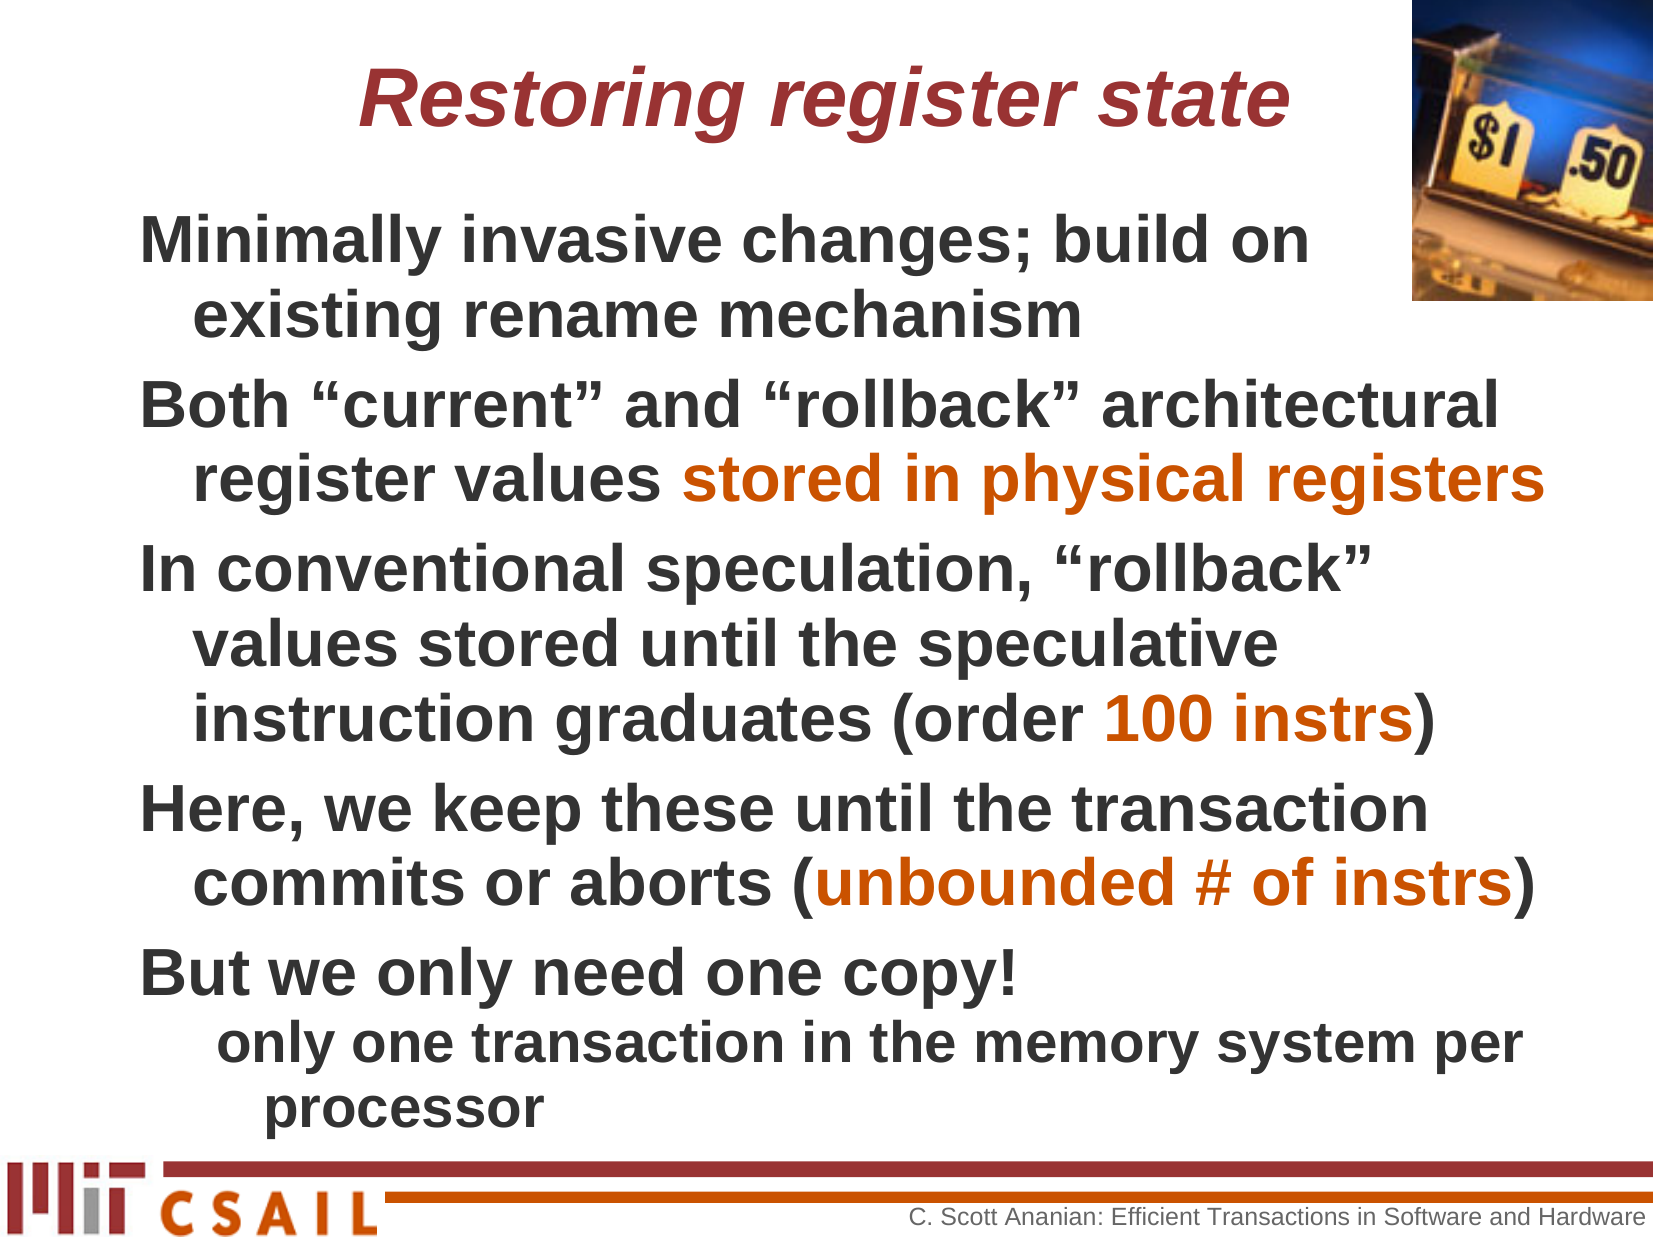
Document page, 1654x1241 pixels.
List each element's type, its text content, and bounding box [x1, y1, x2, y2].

title Restoring register state [51, 28, 1412, 166]
picture [1412, 0, 1653, 301]
picture [0, 1155, 377, 1237]
list Minimally invasive changes; build on existing rename mechanism Both “current” and “rollback” architectural register values stored in physical registers In conventional speculation, “rollback” values stored until the speculative instruction graduates (order 100 instrs) Here, we keep these until the transaction commits or aborts (unbounded # of instrs) But we only need one copy! only one transaction in the memory system per processor [121, 202, 1561, 1191]
